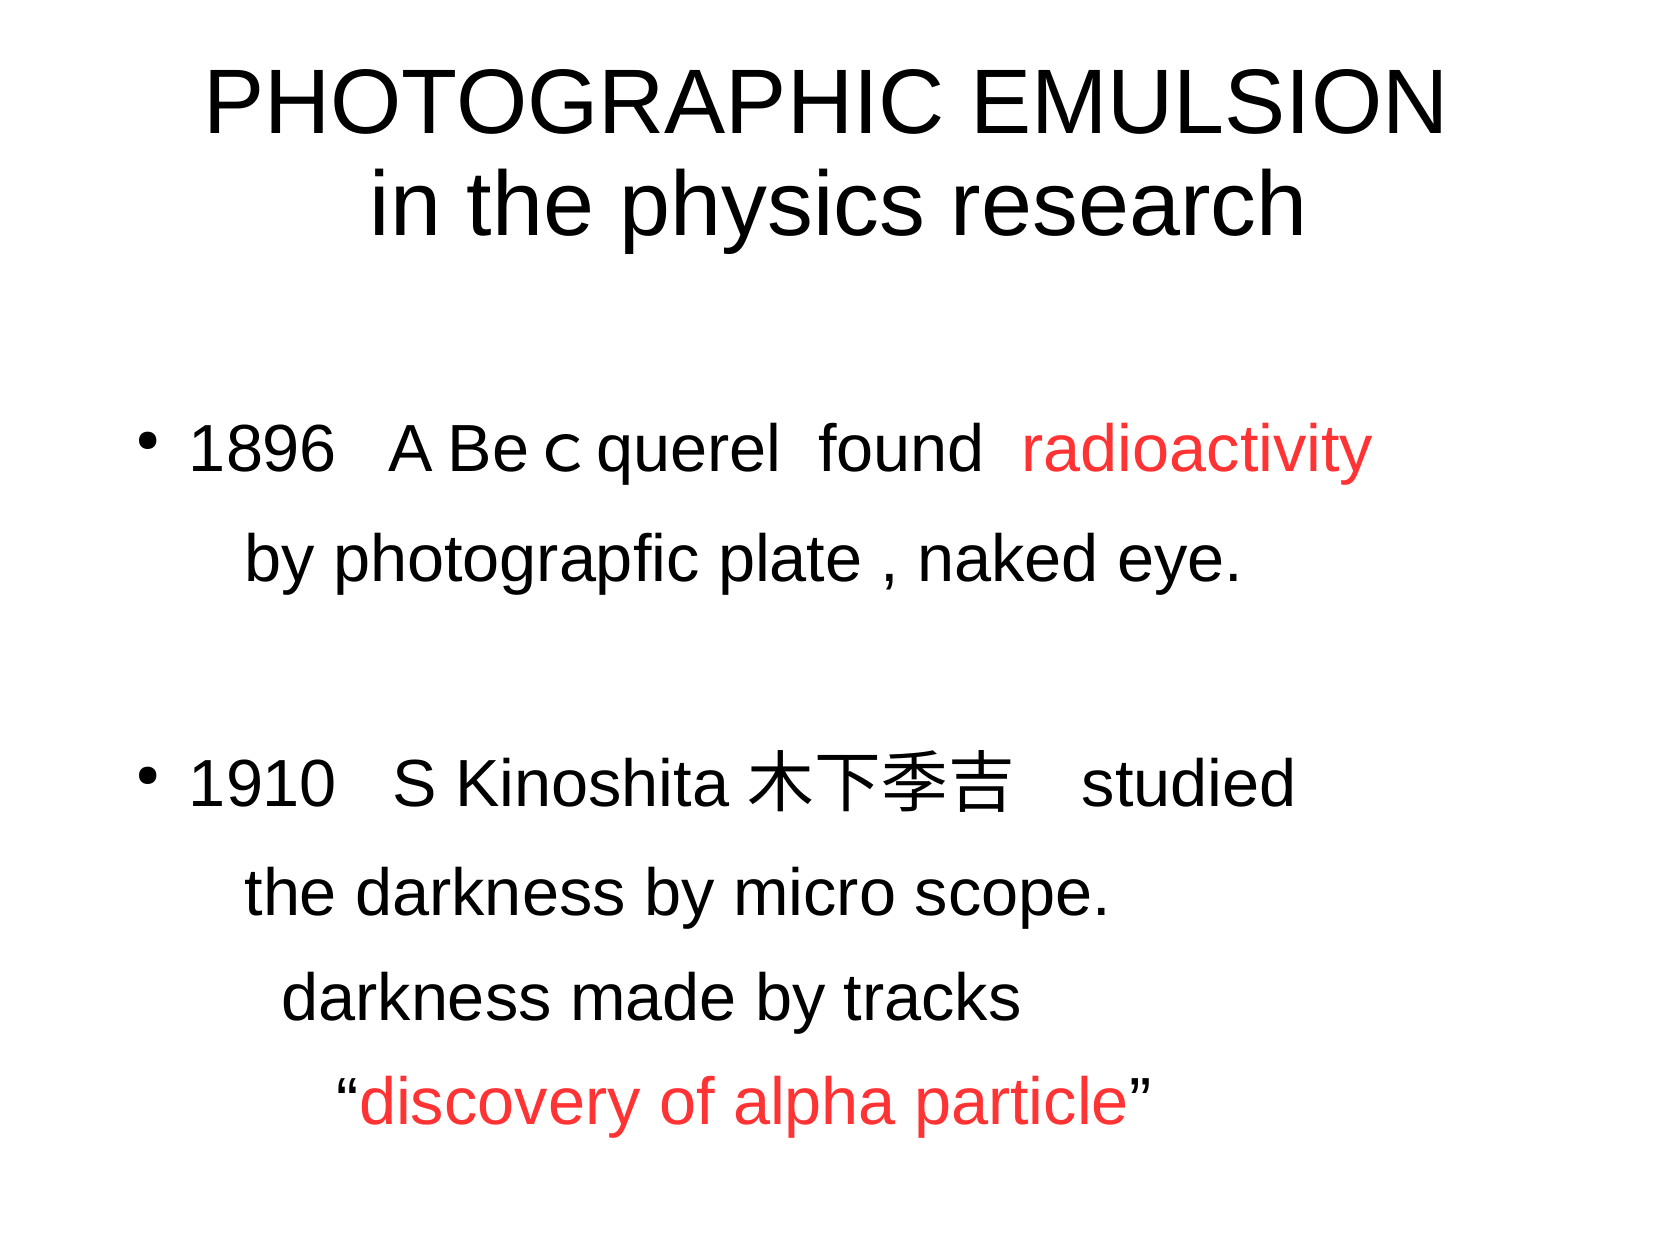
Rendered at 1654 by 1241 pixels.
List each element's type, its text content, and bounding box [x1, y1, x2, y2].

list 1896 A Beｃquerel found radioactivity by photograpfic plate , naked eye. 1910 S Kinoshita 木下季吉 studied the darkness by micro scope. darkness made by tracks “discovery of alpha particle” [118, 290, 1607, 1241]
title PHOTOGRAPHIC EMULSION in the physics research [82, 49, 1571, 257]
